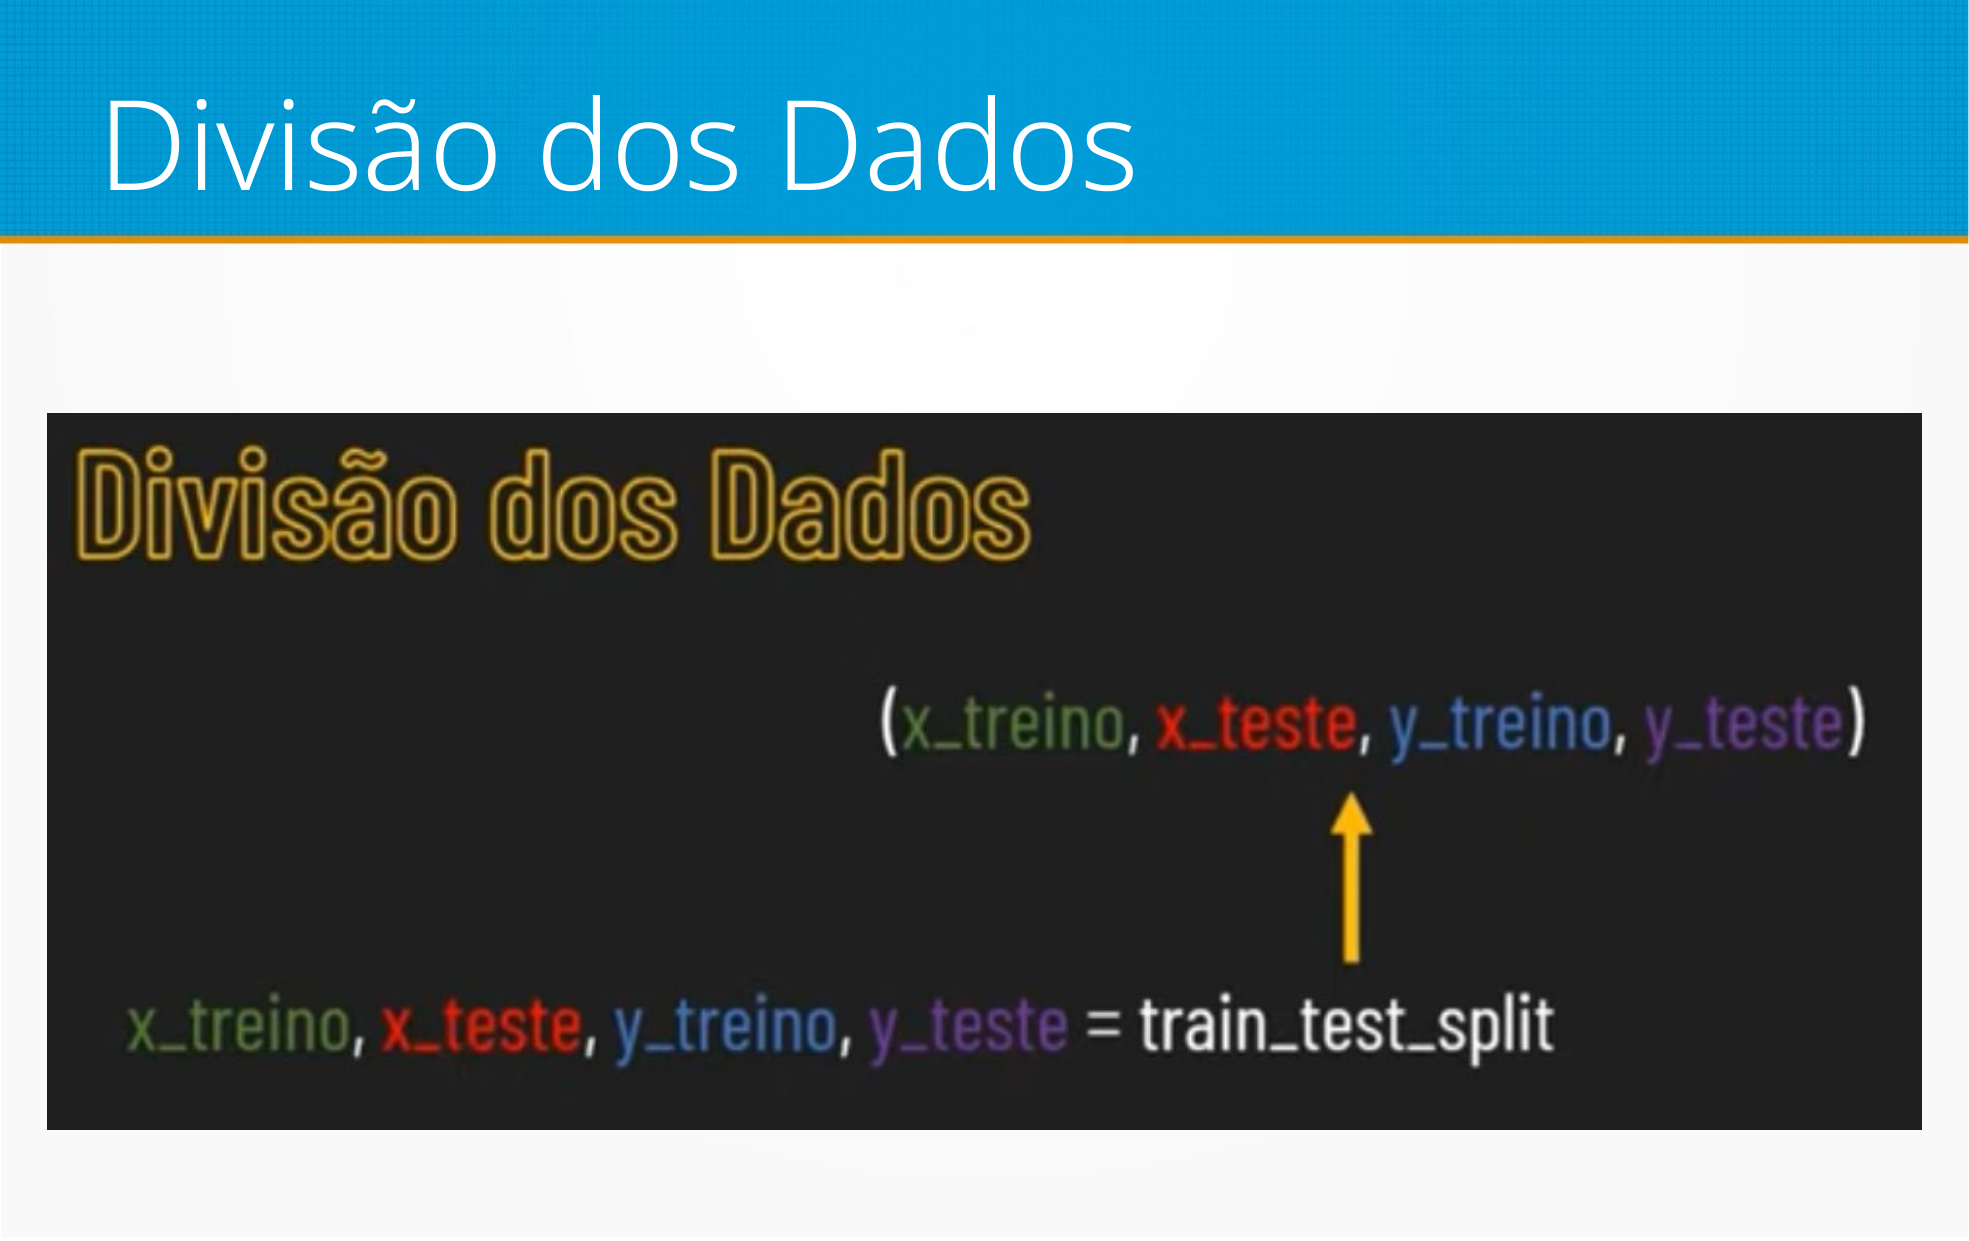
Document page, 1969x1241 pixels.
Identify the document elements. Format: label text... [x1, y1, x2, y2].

picture [0, 233, 1969, 1241]
title Divisão dos Dados [98, 19, 1870, 227]
